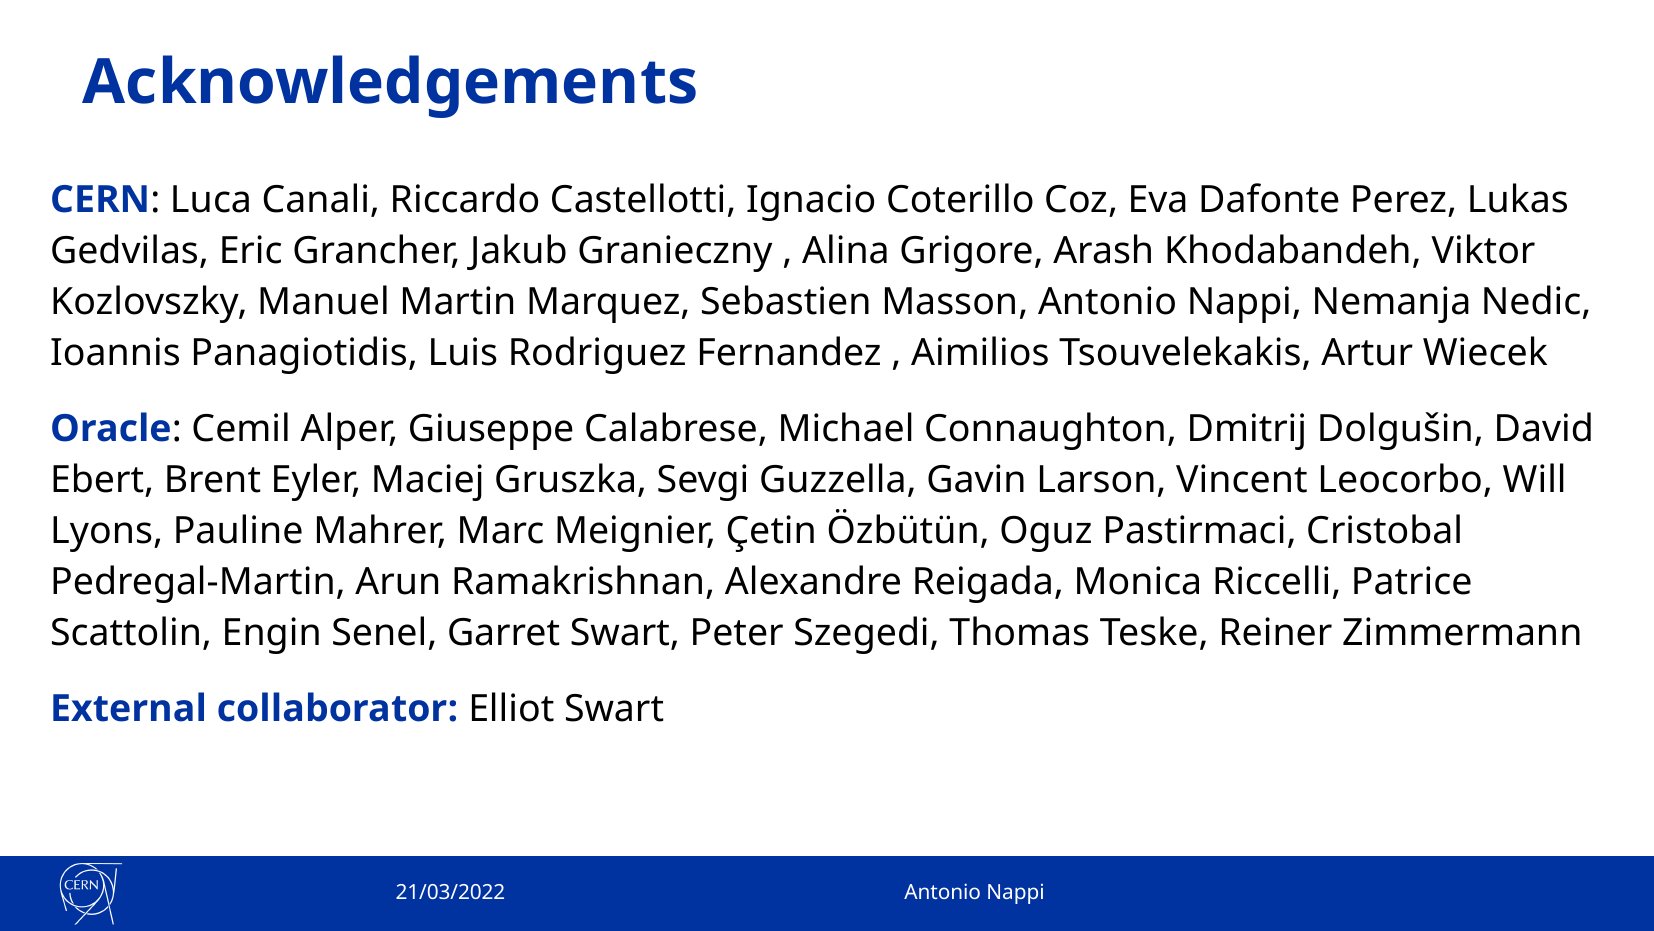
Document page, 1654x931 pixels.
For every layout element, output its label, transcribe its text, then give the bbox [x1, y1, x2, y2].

title Acknowledgements [82, 37, 1571, 165]
picture [56, 859, 127, 928]
text_box CERN: Luca Canali, Riccardo Castellotti, Ignacio Coterillo Coz, Eva Dafonte Perez, Lukas Gedvilas, Eric Grancher, Jakub Granieczny , Alina Grigore, Arash Khodabandeh, Viktor Kozlovszky, Manuel Martin Marquez, Sebastien Masson, Antonio Nappi, Nemanja Nedic, Ioannis Panagiotidis, Luis Rodriguez Fernandez , Aimilios Tsouvelekakis, Artur Wiecek Oracle: Cemil Alper, Giuseppe Calabrese, Michael Connaughton, Dmitrij Dolgušin, David Ebert, Brent Eyler, Maciej Gruszka, Sevgi Guzzella, Gavin Larson, Vincent Leocorbo, Will Lyons, Pauline Mahrer, Marc Meignier, Çetin Özbütün, Oguz Pastirmaci, Cristobal Pedregal-Martin, Arun Ramakrishnan, Alexandre Reigada, Monica Riccelli, Patrice Scattolin, Engin Senel, Garret Swart, Peter Szegedi, Thomas Teske, Reiner Zimmermann External collaborator: Elliot Swart [35, 165, 1619, 820]
